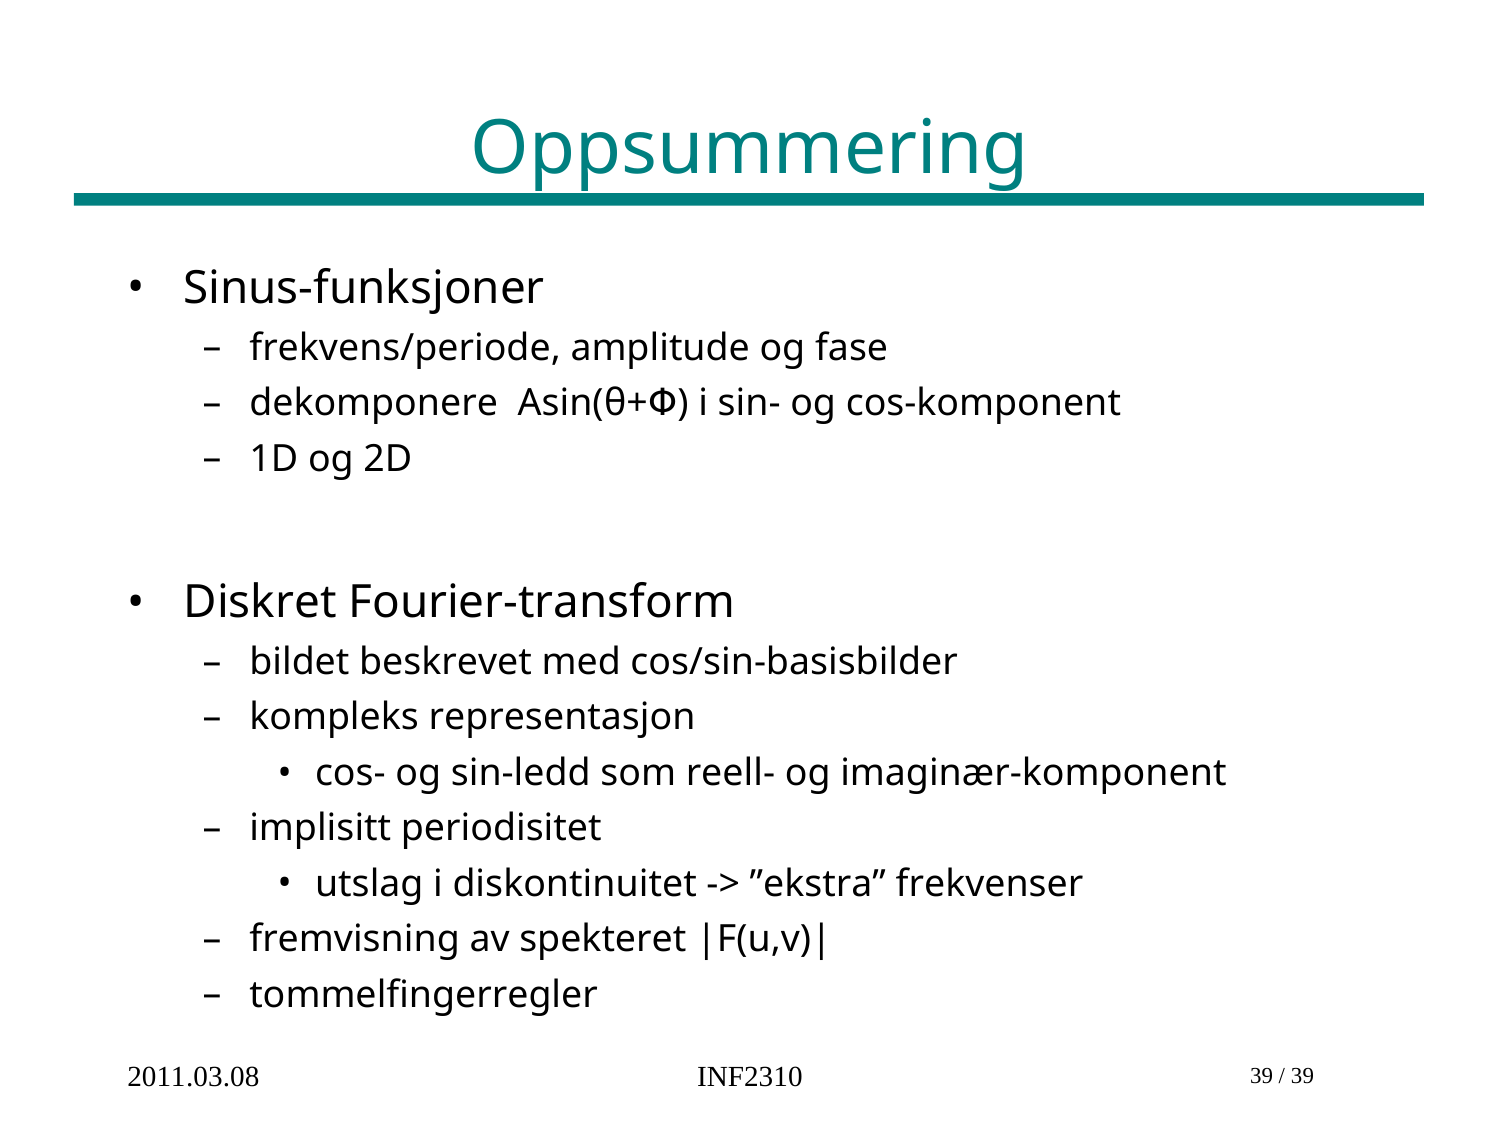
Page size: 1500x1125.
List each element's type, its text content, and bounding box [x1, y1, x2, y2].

text_box INF2310 [512, 1049, 988, 1101]
title Oppsummering [112, 62, 1388, 226]
list Sinus-funksjoner frekvens/periode, amplitude og fase dekomponere Asin(θ+Φ) i sin- og cos-komponent 1D og 2D Diskret Fourier-transform bildet beskrevet med cos/sin-basisbilder kompleks representasjon cos- og sin-ledd som reell- og imaginær-komponent implisitt periodisitet utslag i diskontinuitet -> ”ekstra” frekvenser fremvisning av spekteret |F(u,v)| tommelfingerregler [112, 249, 1388, 1038]
